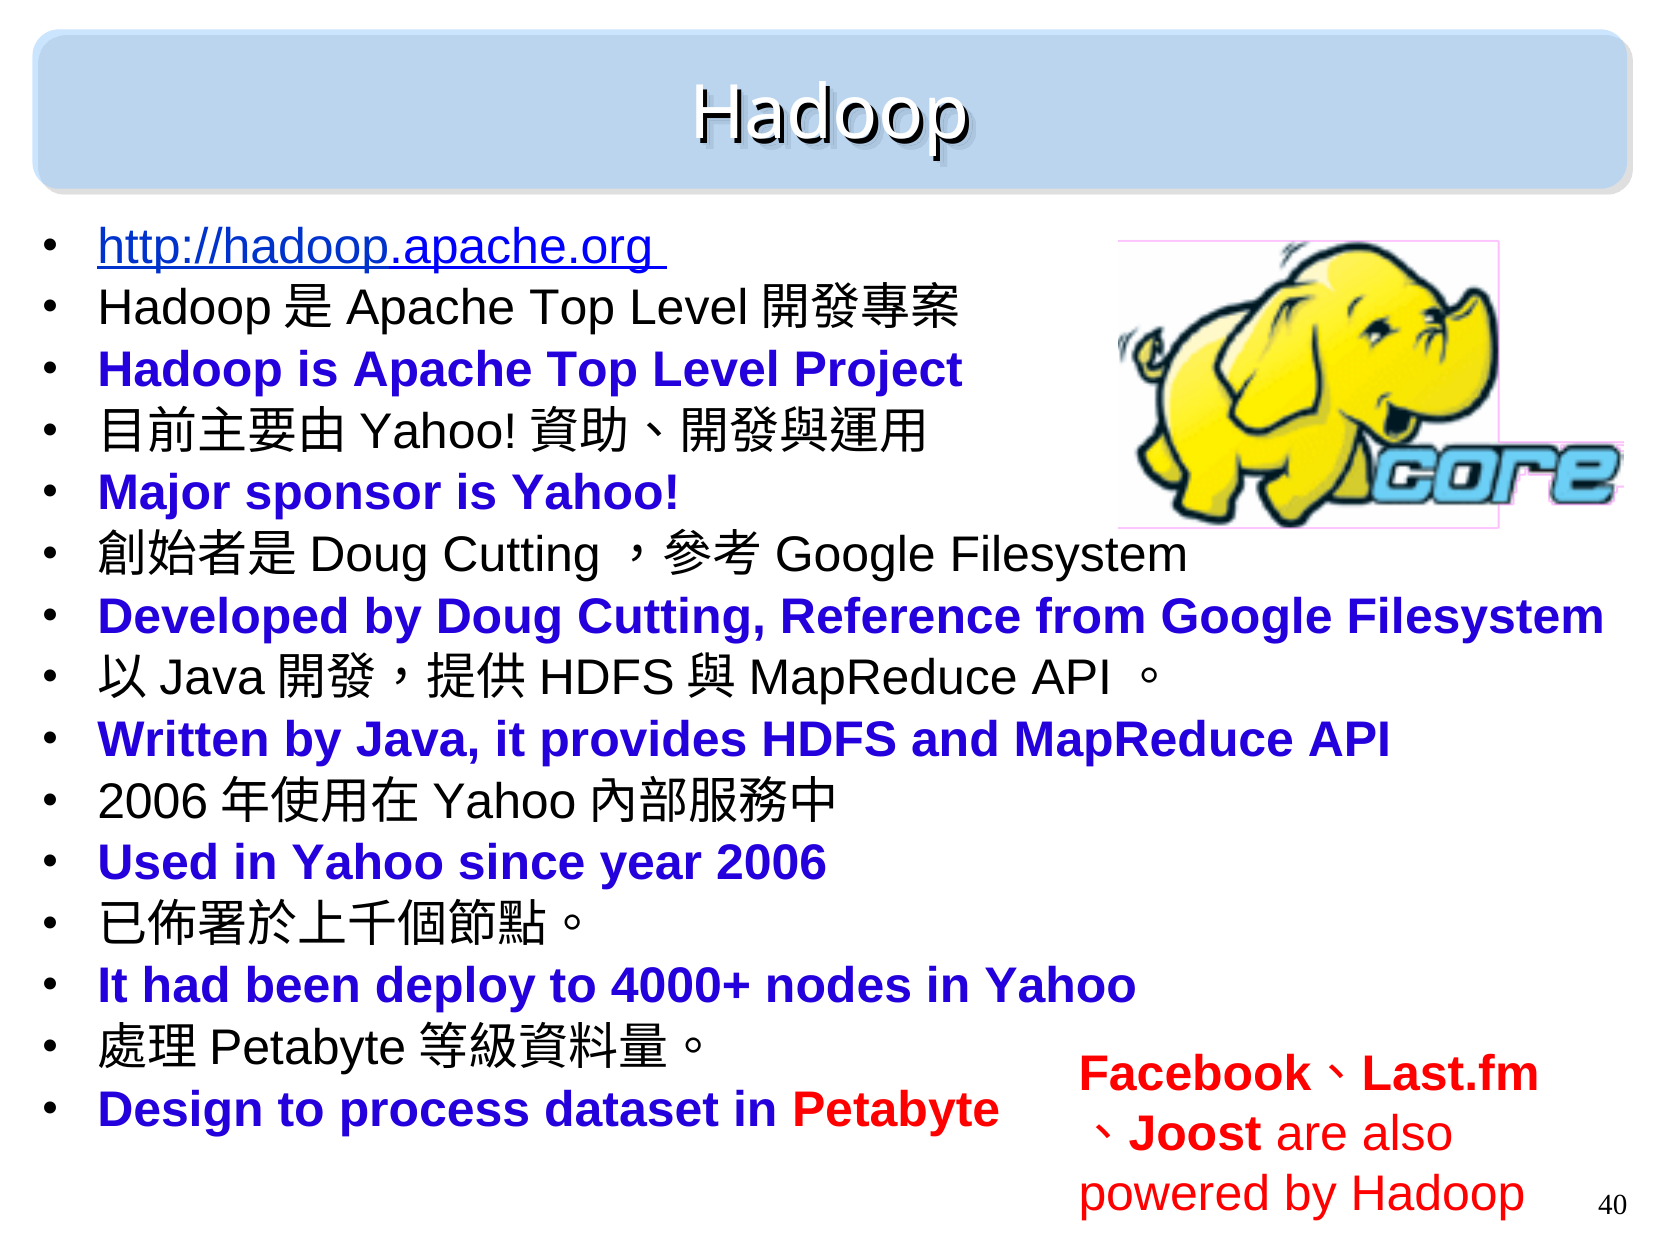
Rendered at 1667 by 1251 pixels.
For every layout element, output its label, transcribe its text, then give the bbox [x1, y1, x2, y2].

picture [1118, 236, 1624, 532]
text_box Facebook、Last.fm、Joost are also powered by Hadoop [1007, 1033, 1565, 1229]
text_box http://hadoop.apache.org Hadoop是Apache Top Level開發專案 Hadoop is Apache Top Level Project 目前主要由Yahoo!資助、開發與運用 Major sponsor is Yahoo! 創始者是Doug Cutting，參考Google Filesystem Developed by Doug Cutting, Reference from Google Filesystem 以Java開發，提供HDFS與MapReduce API。 Written by Java, it provides HDFS and MapReduce API 2006年使用在Yahoo內部服務中 Used in Yahoo since year 2006 已佈署於上千個節點。 It had been deploy to 4000+ nodes in Yahoo 處理Petabyte等級資料量。 Design to process dataset in Petabyte [41, 214, 1607, 1221]
text_box Hadoop [32, 29, 1628, 189]
